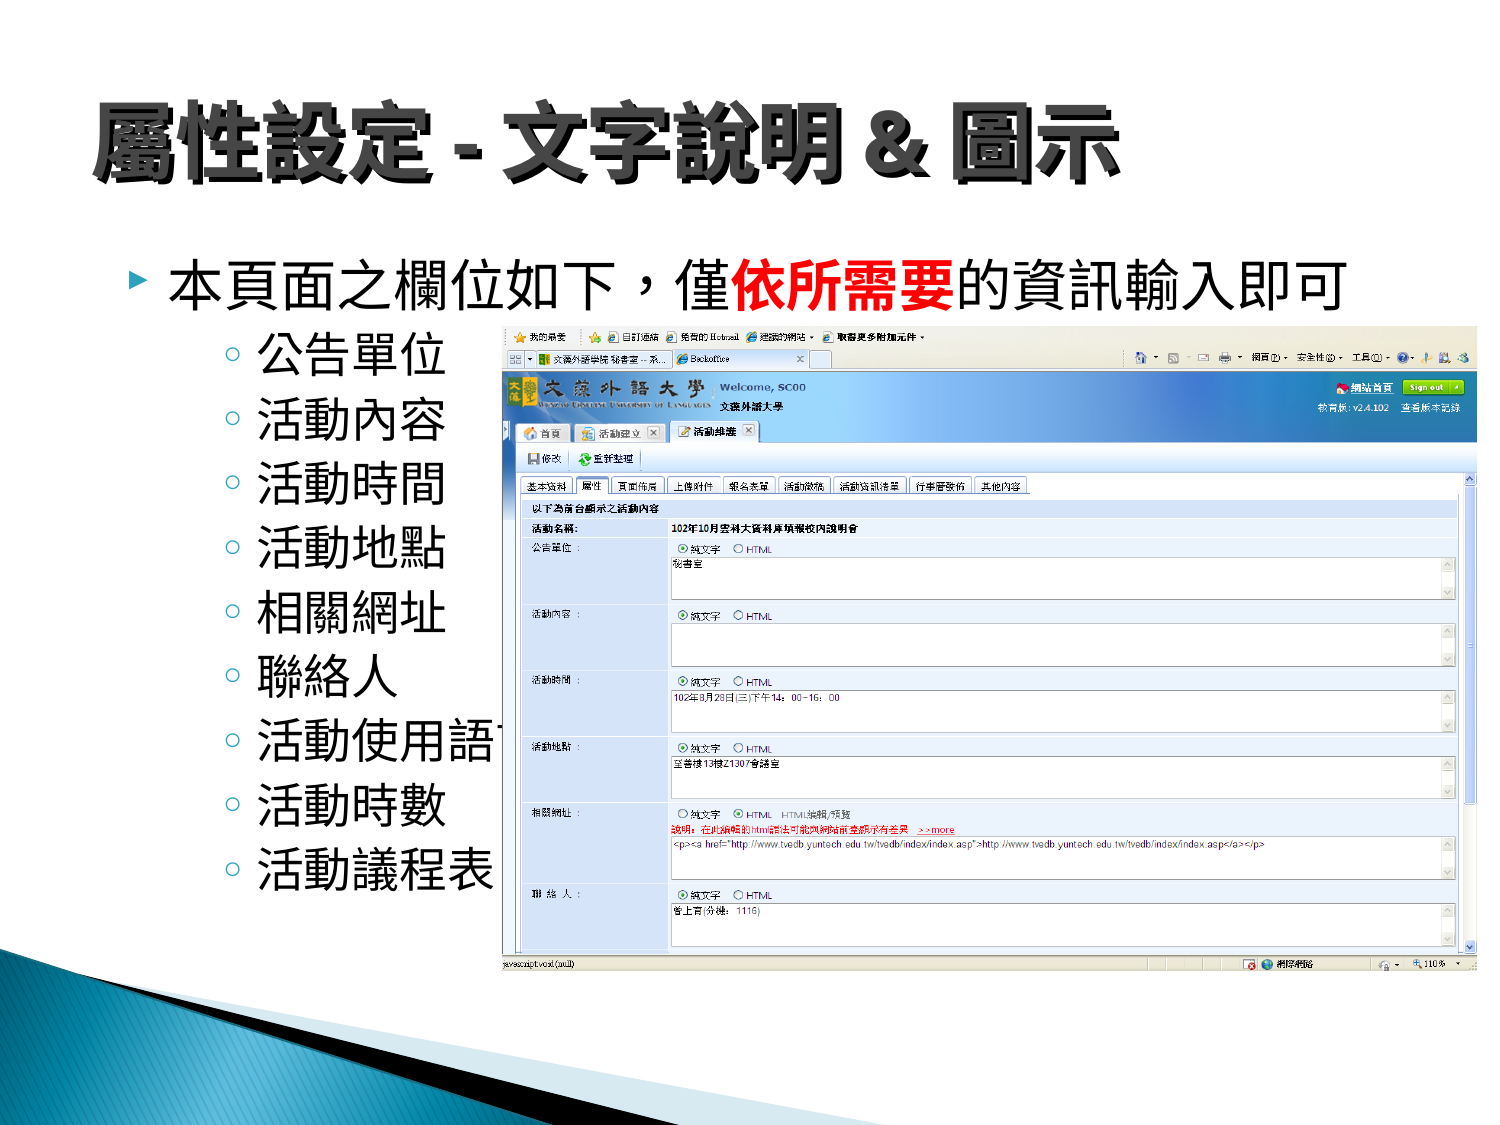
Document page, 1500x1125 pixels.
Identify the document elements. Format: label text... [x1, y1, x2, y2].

list 本頁面之欄位如下，僅依所需要的資訊輸入即可 公告單位 活動內容 活動時間 活動地點 相關網址 聯絡人 活動使用語言 活動時數 活動議程表 [75, 242, 1426, 986]
title 屬性設定-文字說明&圖示 [75, 45, 1426, 233]
picture [501, 326, 1478, 971]
